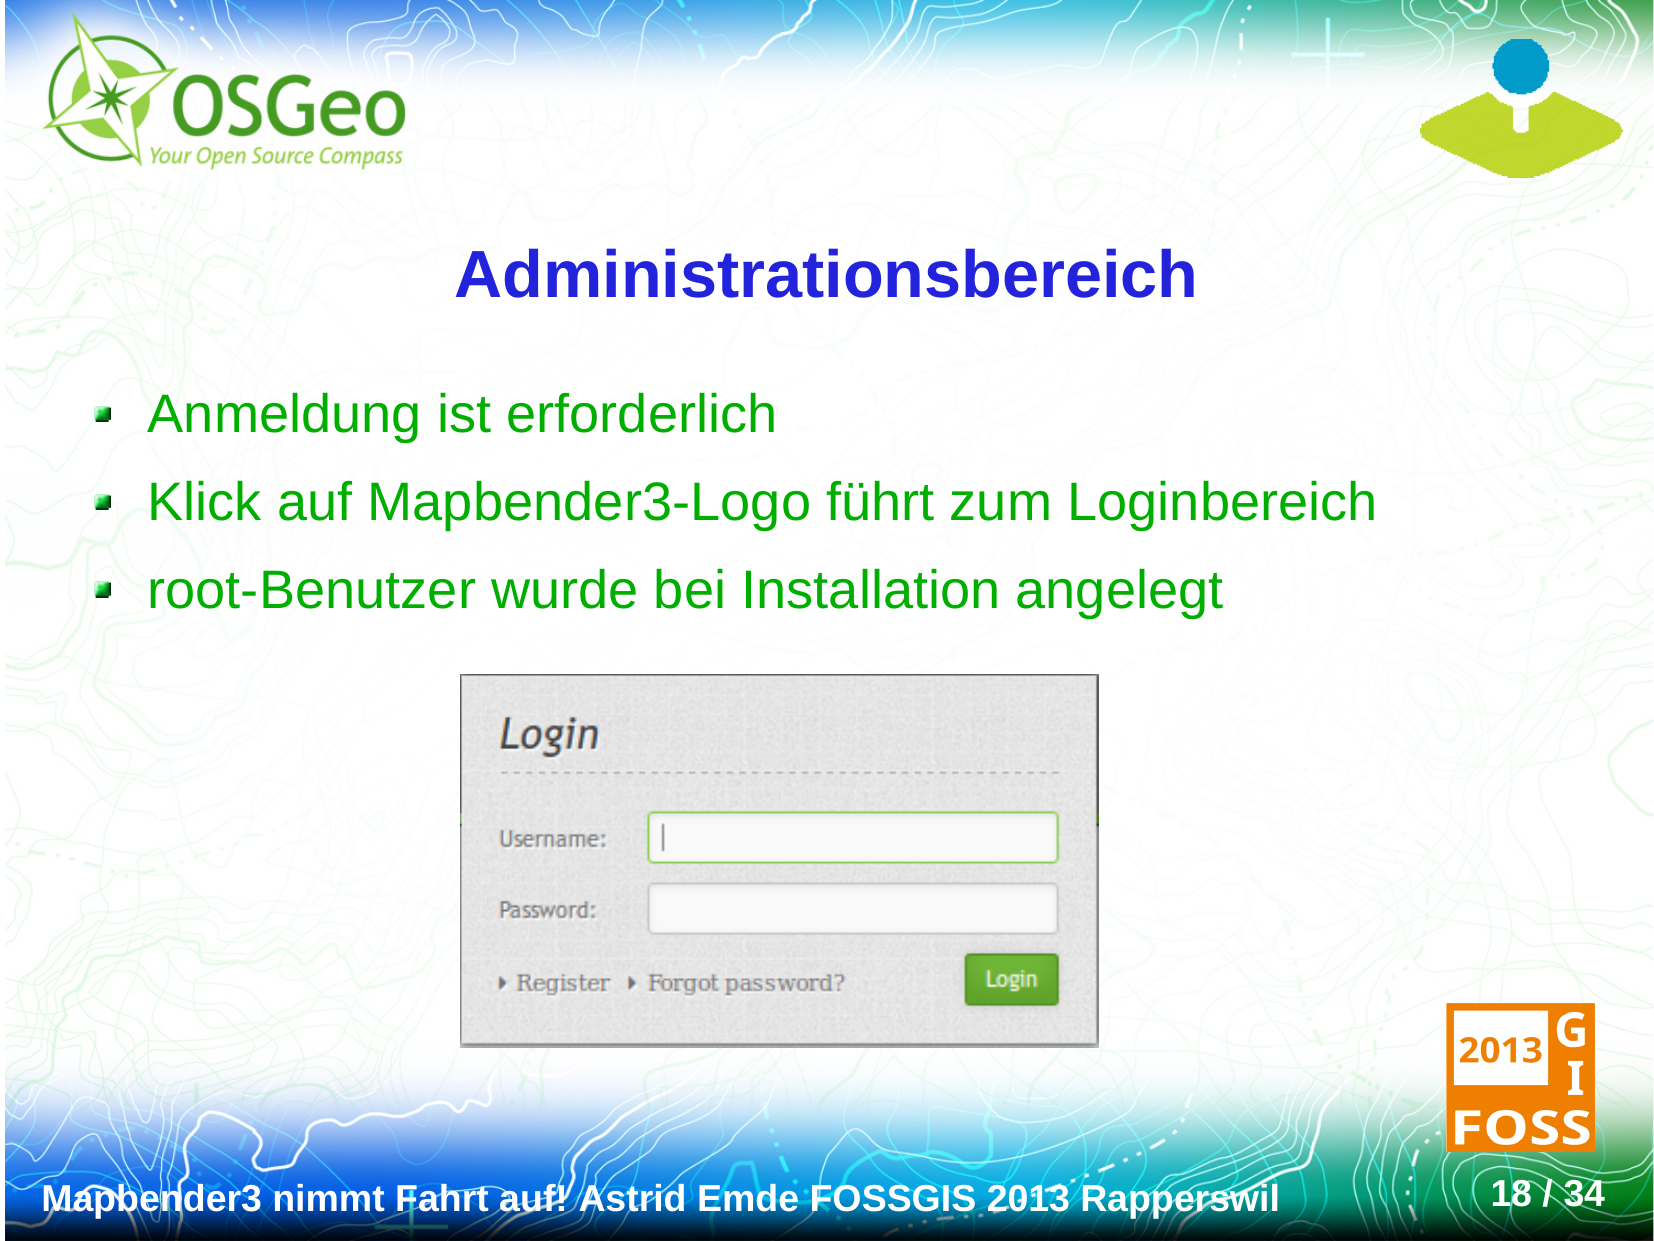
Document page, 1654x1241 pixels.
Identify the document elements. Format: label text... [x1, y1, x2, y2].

picture [5, 0, 1654, 1241]
list Anmeldung ist erforderlich Klick auf Mapbender3-Logo führt zum Loginbereich root-Benutzer wurde bei Installation angelegt [76, 383, 1565, 1203]
title Administrationsbereich [82, 200, 1571, 349]
